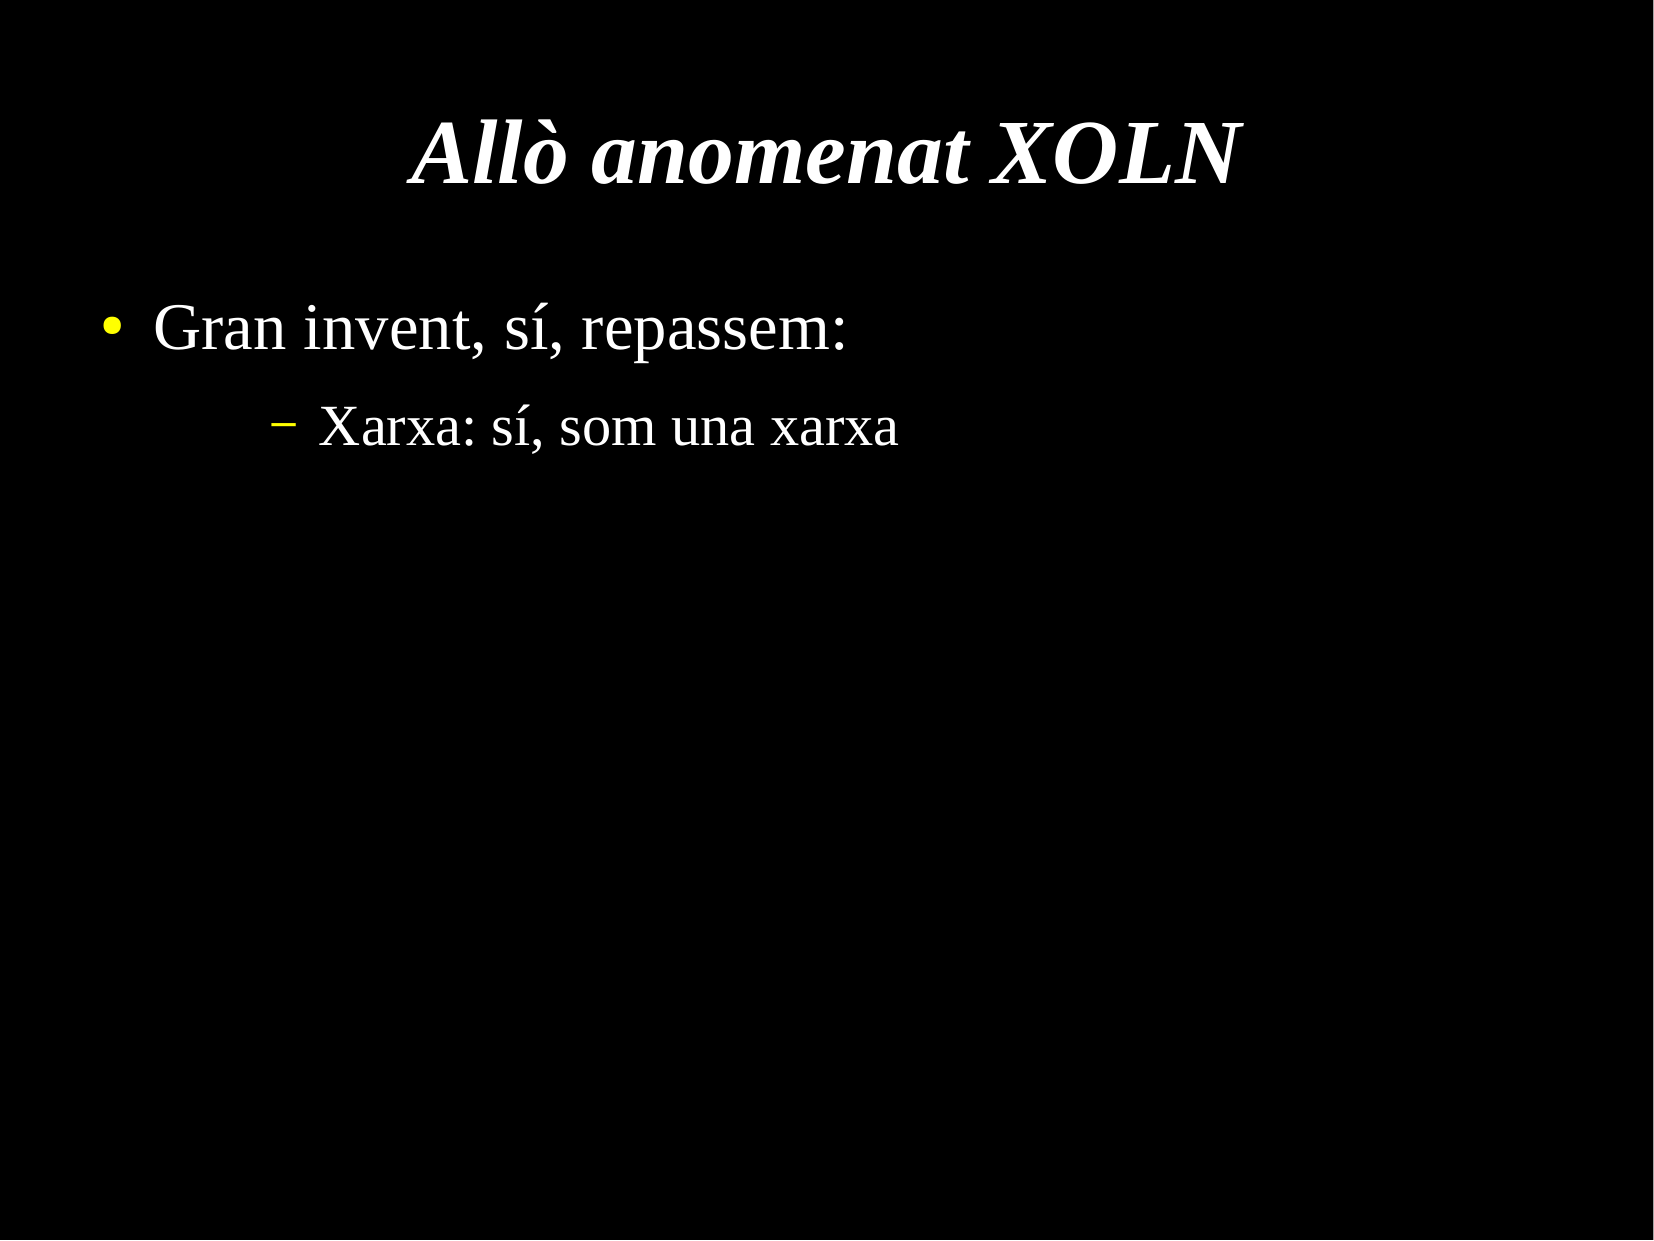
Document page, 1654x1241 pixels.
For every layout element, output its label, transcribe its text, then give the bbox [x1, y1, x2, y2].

title Allò anomenat XOLN [82, 56, 1571, 250]
list Gran invent, sí, repassem: Xarxa: sí, som una xarxa [82, 290, 1571, 1094]
